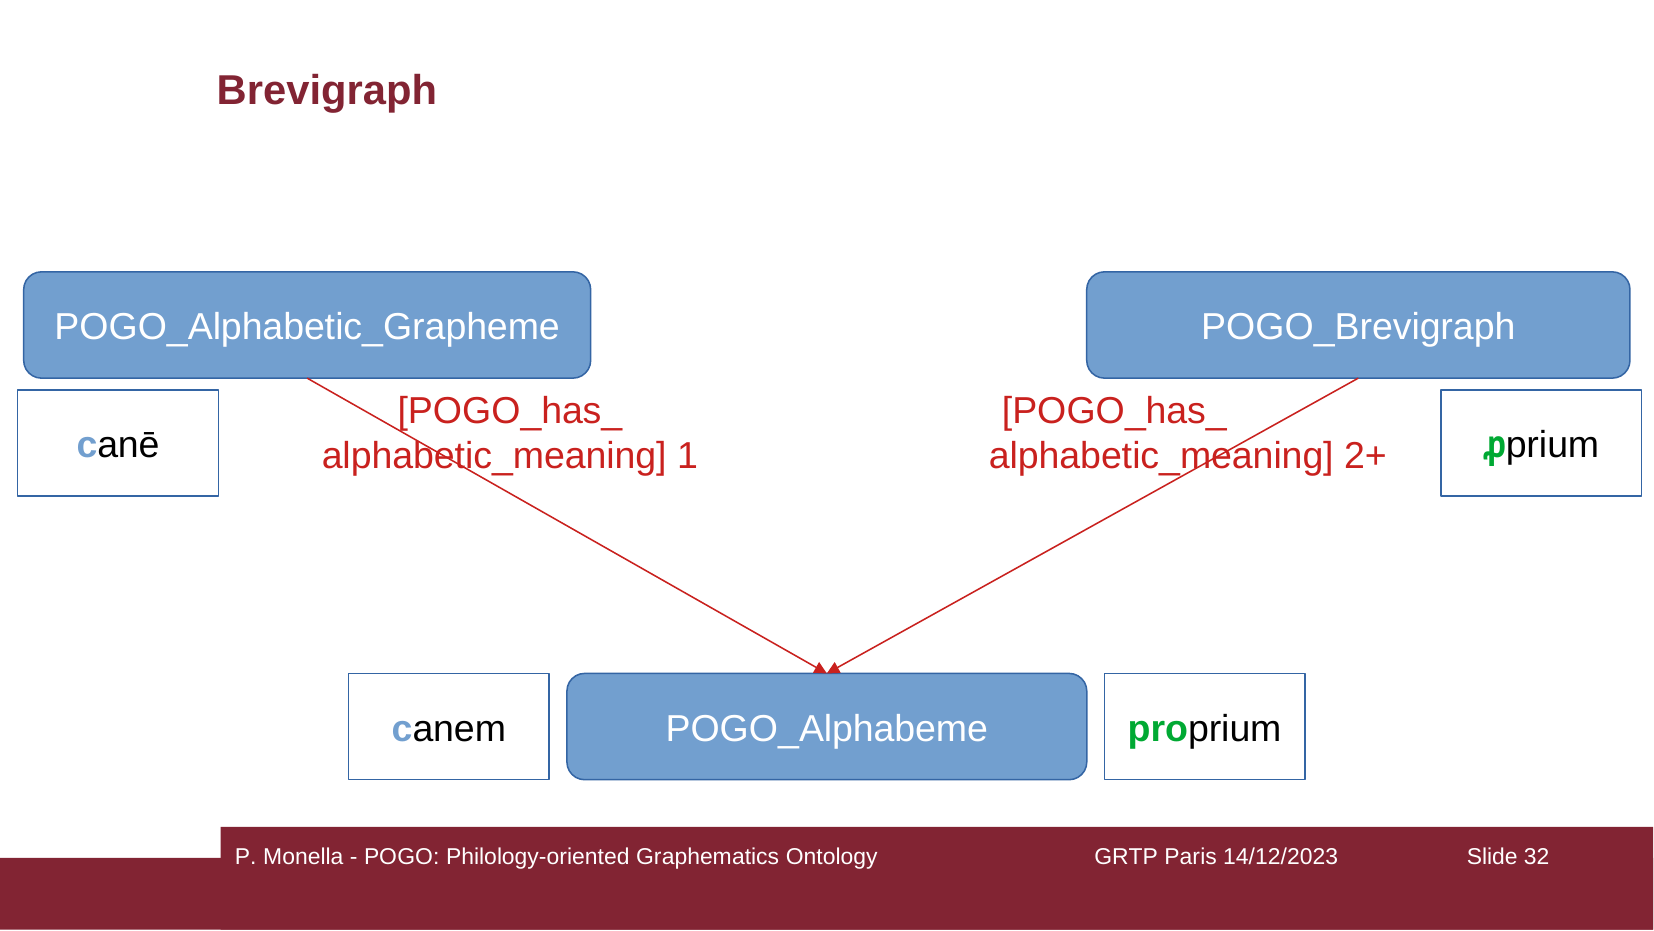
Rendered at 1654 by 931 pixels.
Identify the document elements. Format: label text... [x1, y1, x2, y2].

text_box POGO_Brevigraph [1086, 271, 1630, 379]
text_box POGO_Alphabetic_Grapheme [23, 271, 591, 379]
text_box POGO_Alphabeme [566, 673, 1087, 780]
text_box ꝓprium [1440, 389, 1642, 497]
text_box proprium [1104, 673, 1306, 780]
text_box canē [17, 389, 219, 497]
title Brevigraph [201, 55, 1543, 124]
text_box canem [348, 673, 550, 780]
